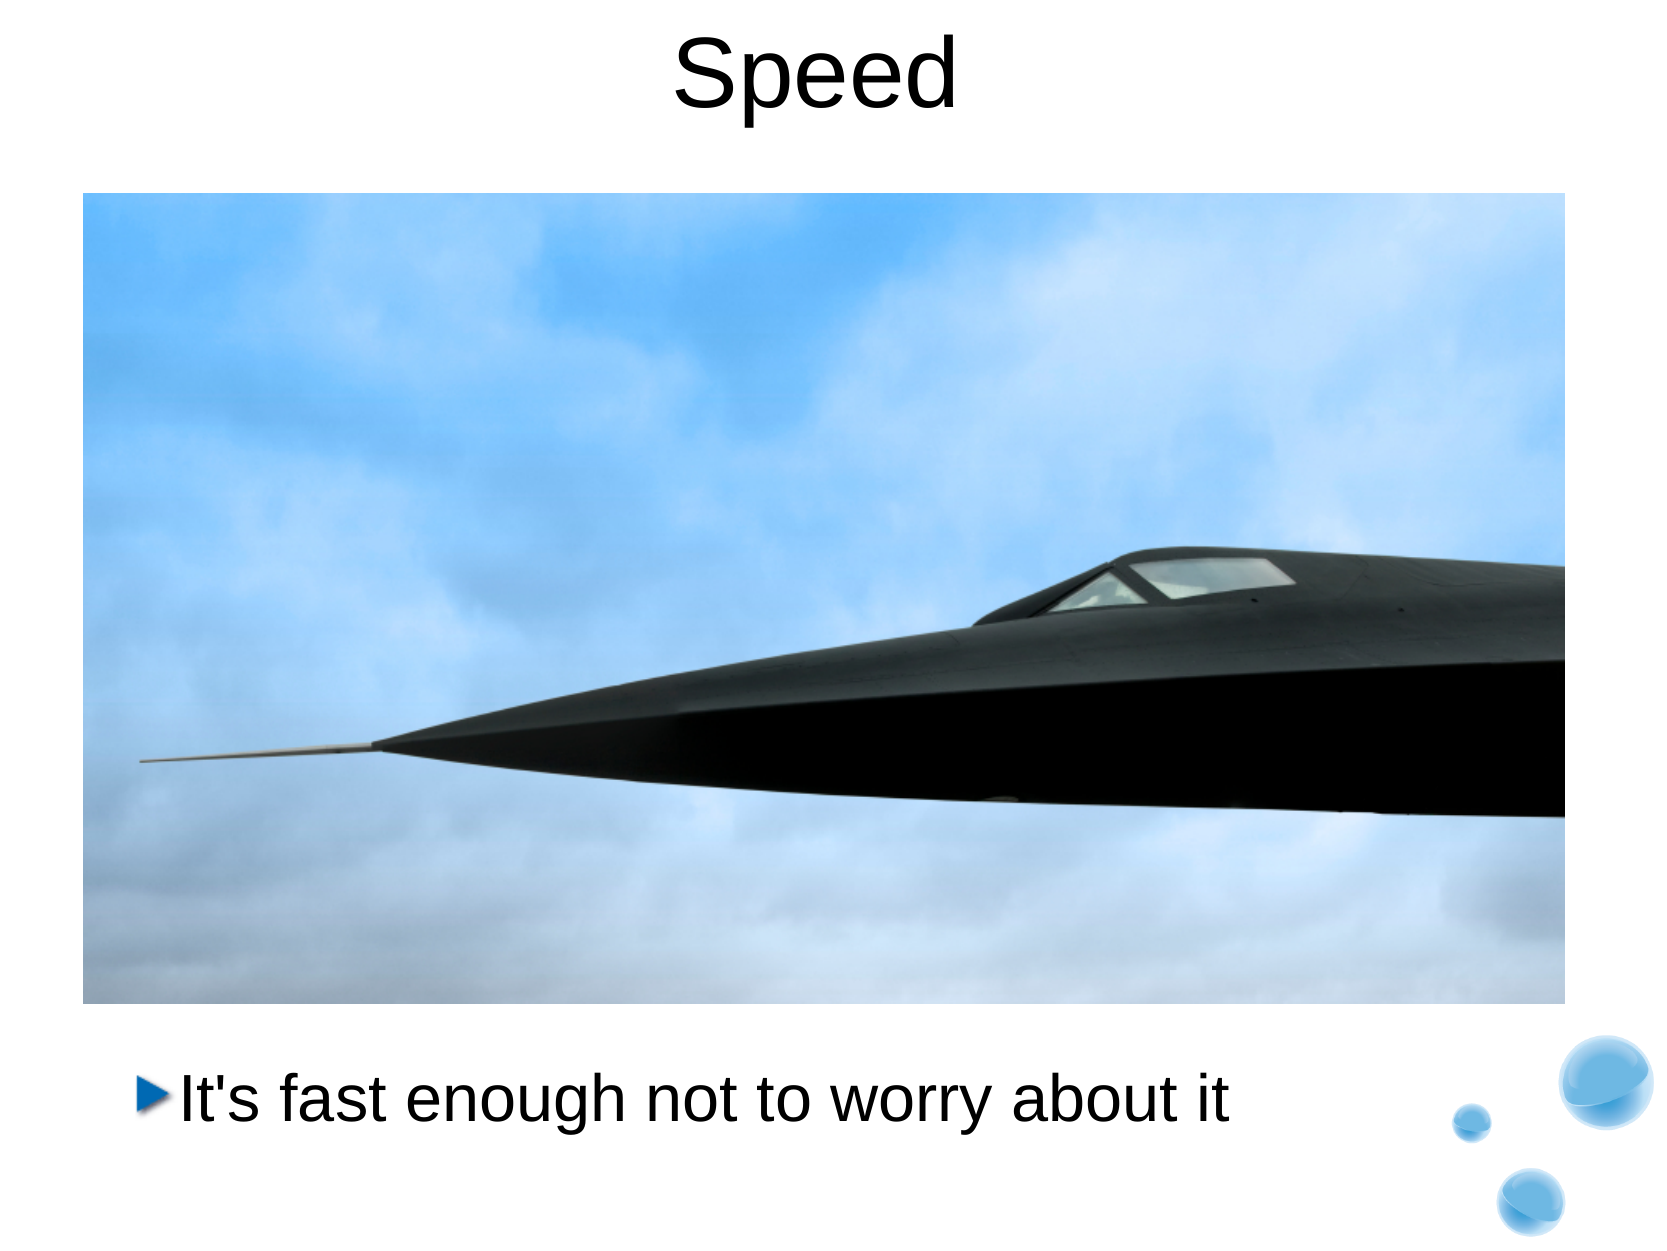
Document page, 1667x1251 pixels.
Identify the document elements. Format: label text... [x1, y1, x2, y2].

picture [1451, 1033, 1654, 1238]
picture [83, 193, 1565, 1004]
subtitle It's fast enough not to worry about it [98, 1060, 1356, 1213]
title Speed [123, 16, 1509, 216]
